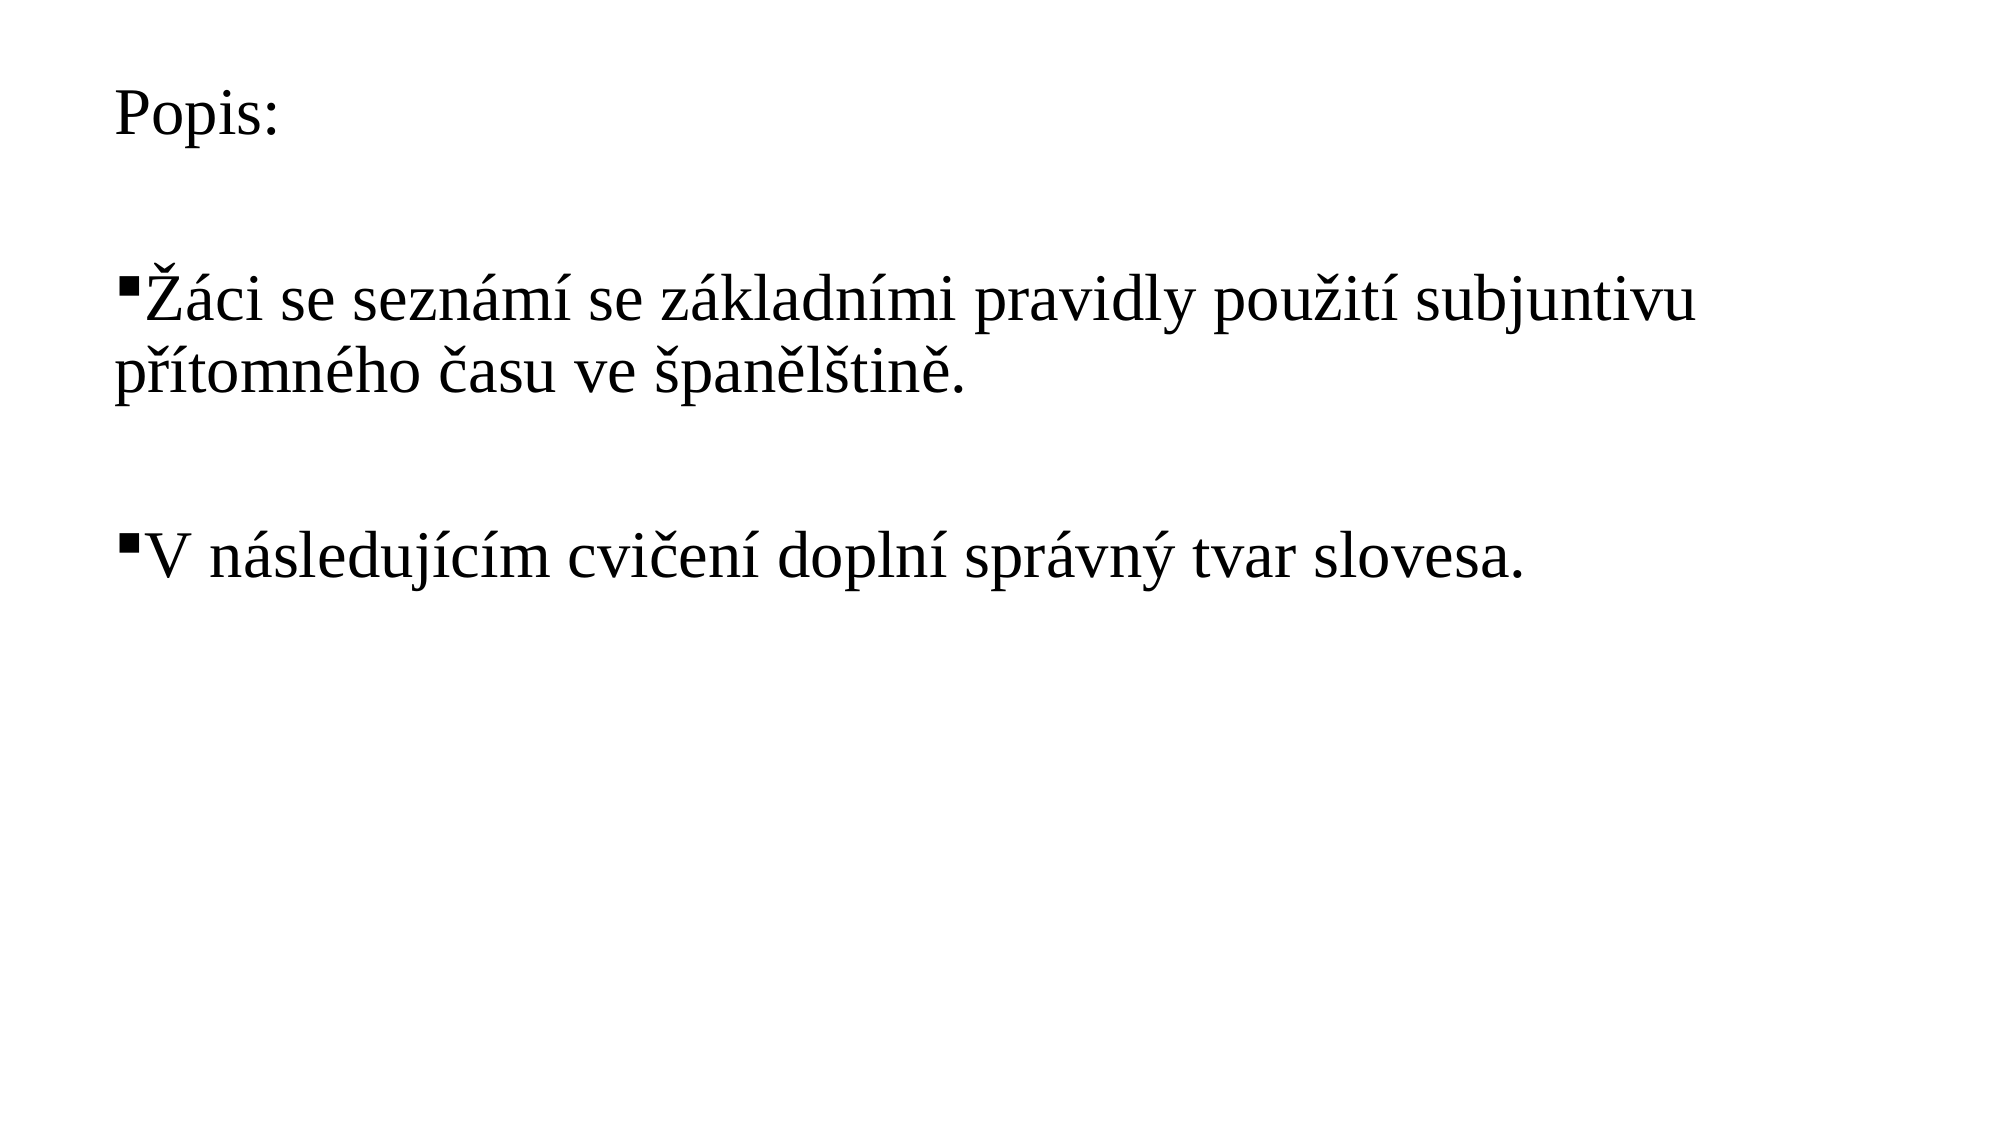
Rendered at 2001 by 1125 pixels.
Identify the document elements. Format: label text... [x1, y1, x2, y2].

list Popis: Žáci se seznámí se základními pravidly použití subjuntivu přítomného času ve španělštině. V následujícím cvičení doplní správný tvar slovesa. [99, 69, 1863, 1014]
